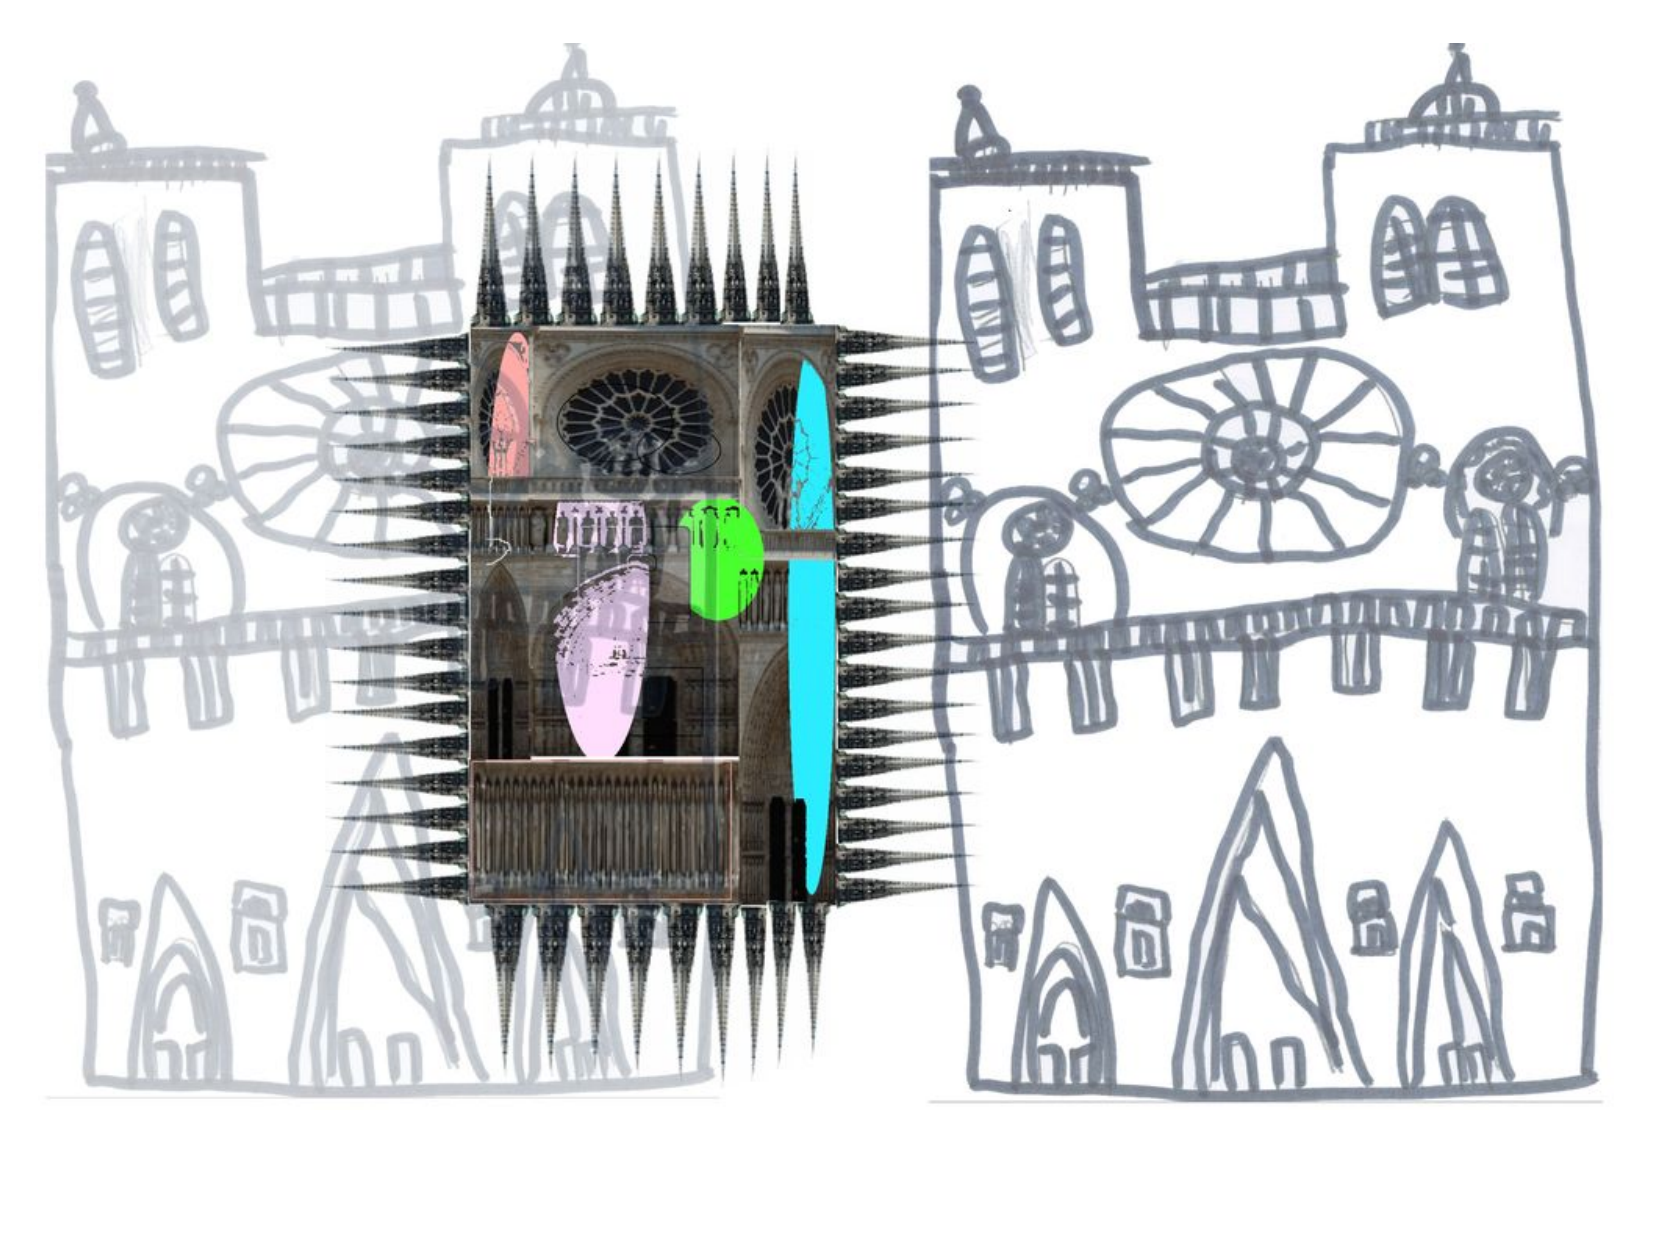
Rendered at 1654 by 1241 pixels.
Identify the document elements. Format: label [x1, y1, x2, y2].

picture [38, 43, 1639, 1110]
